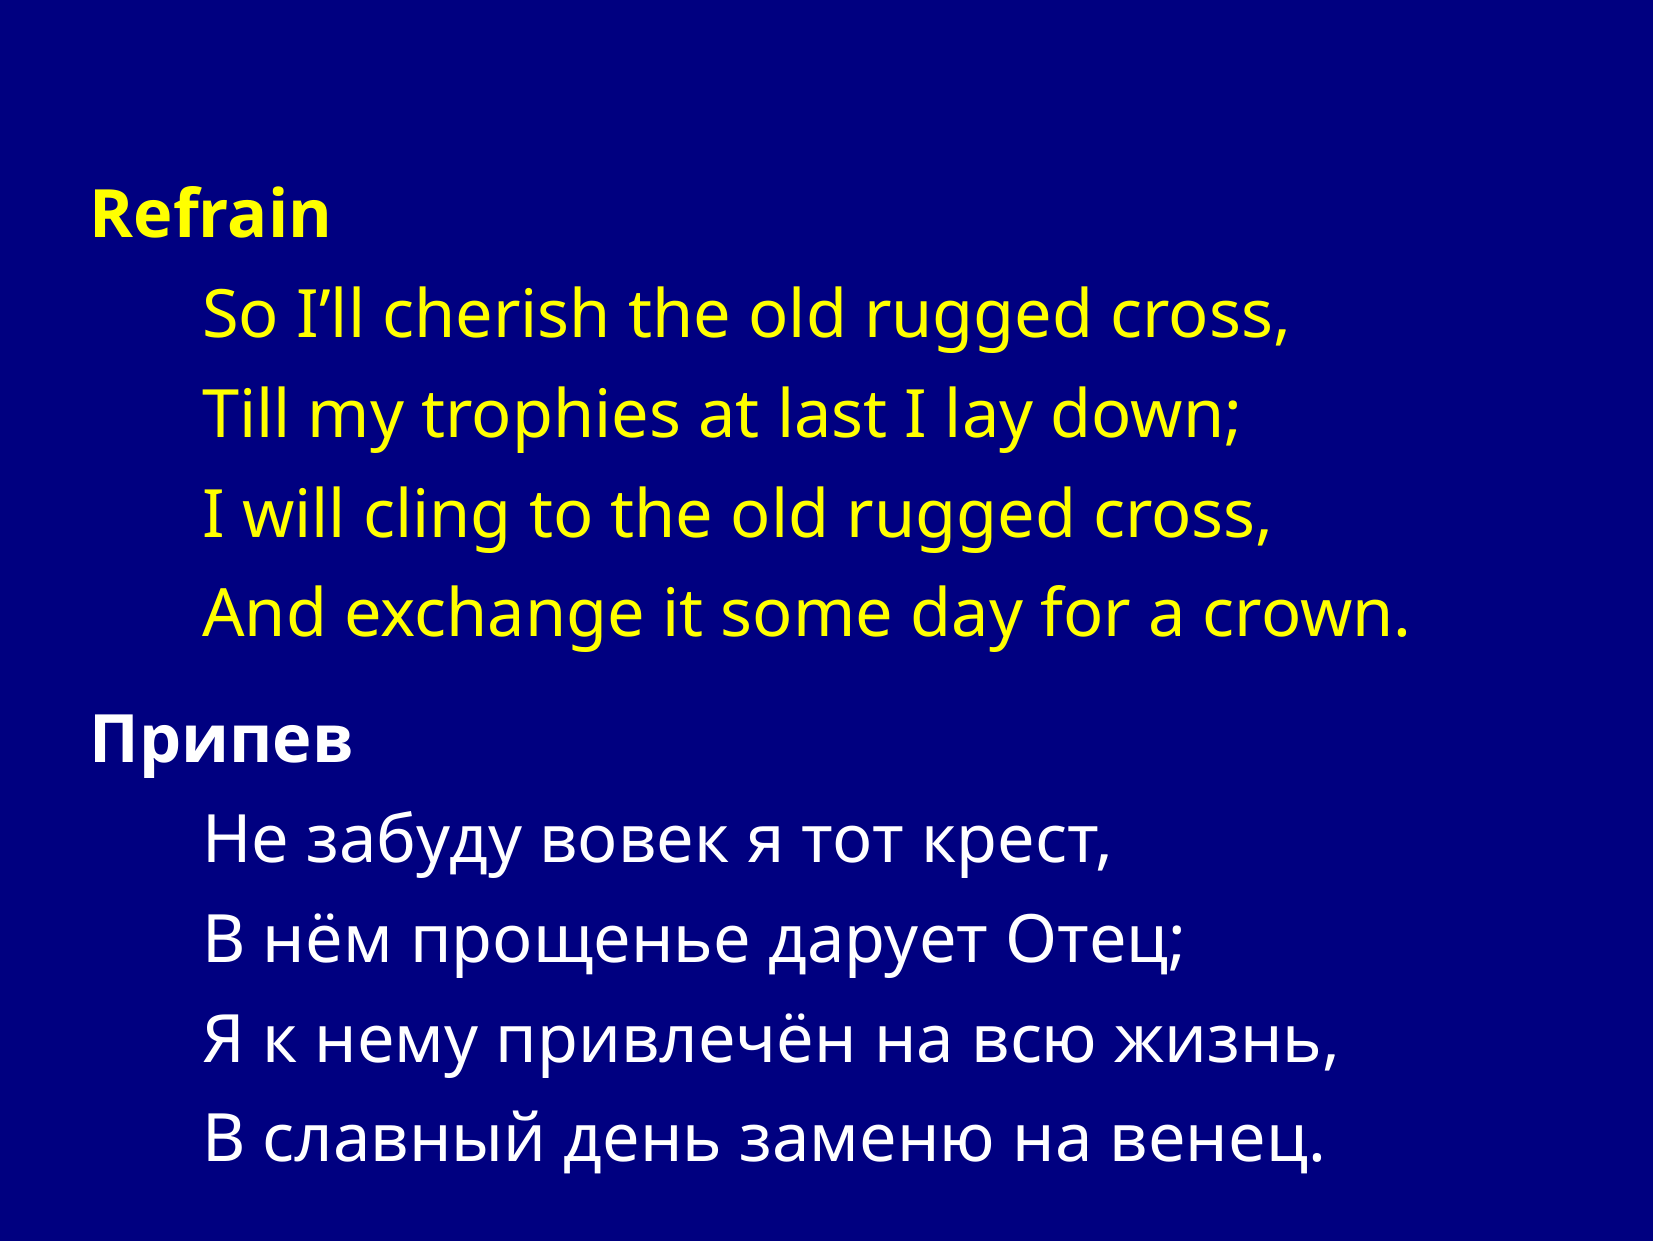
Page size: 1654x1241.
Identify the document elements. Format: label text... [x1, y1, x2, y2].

text_box Припев Не забуду вовек я тот крест, В нём прощенье дарует Отец; Я к нему привлечён на всю жизнь, В славный день заменю на венец. [75, 675, 1576, 1163]
text_box Refrain So I’ll cherish the old rugged cross, Till my trophies at last I lay down; I will cling to the old rugged cross, And exchange it some day for a crown. [75, 150, 1576, 675]
